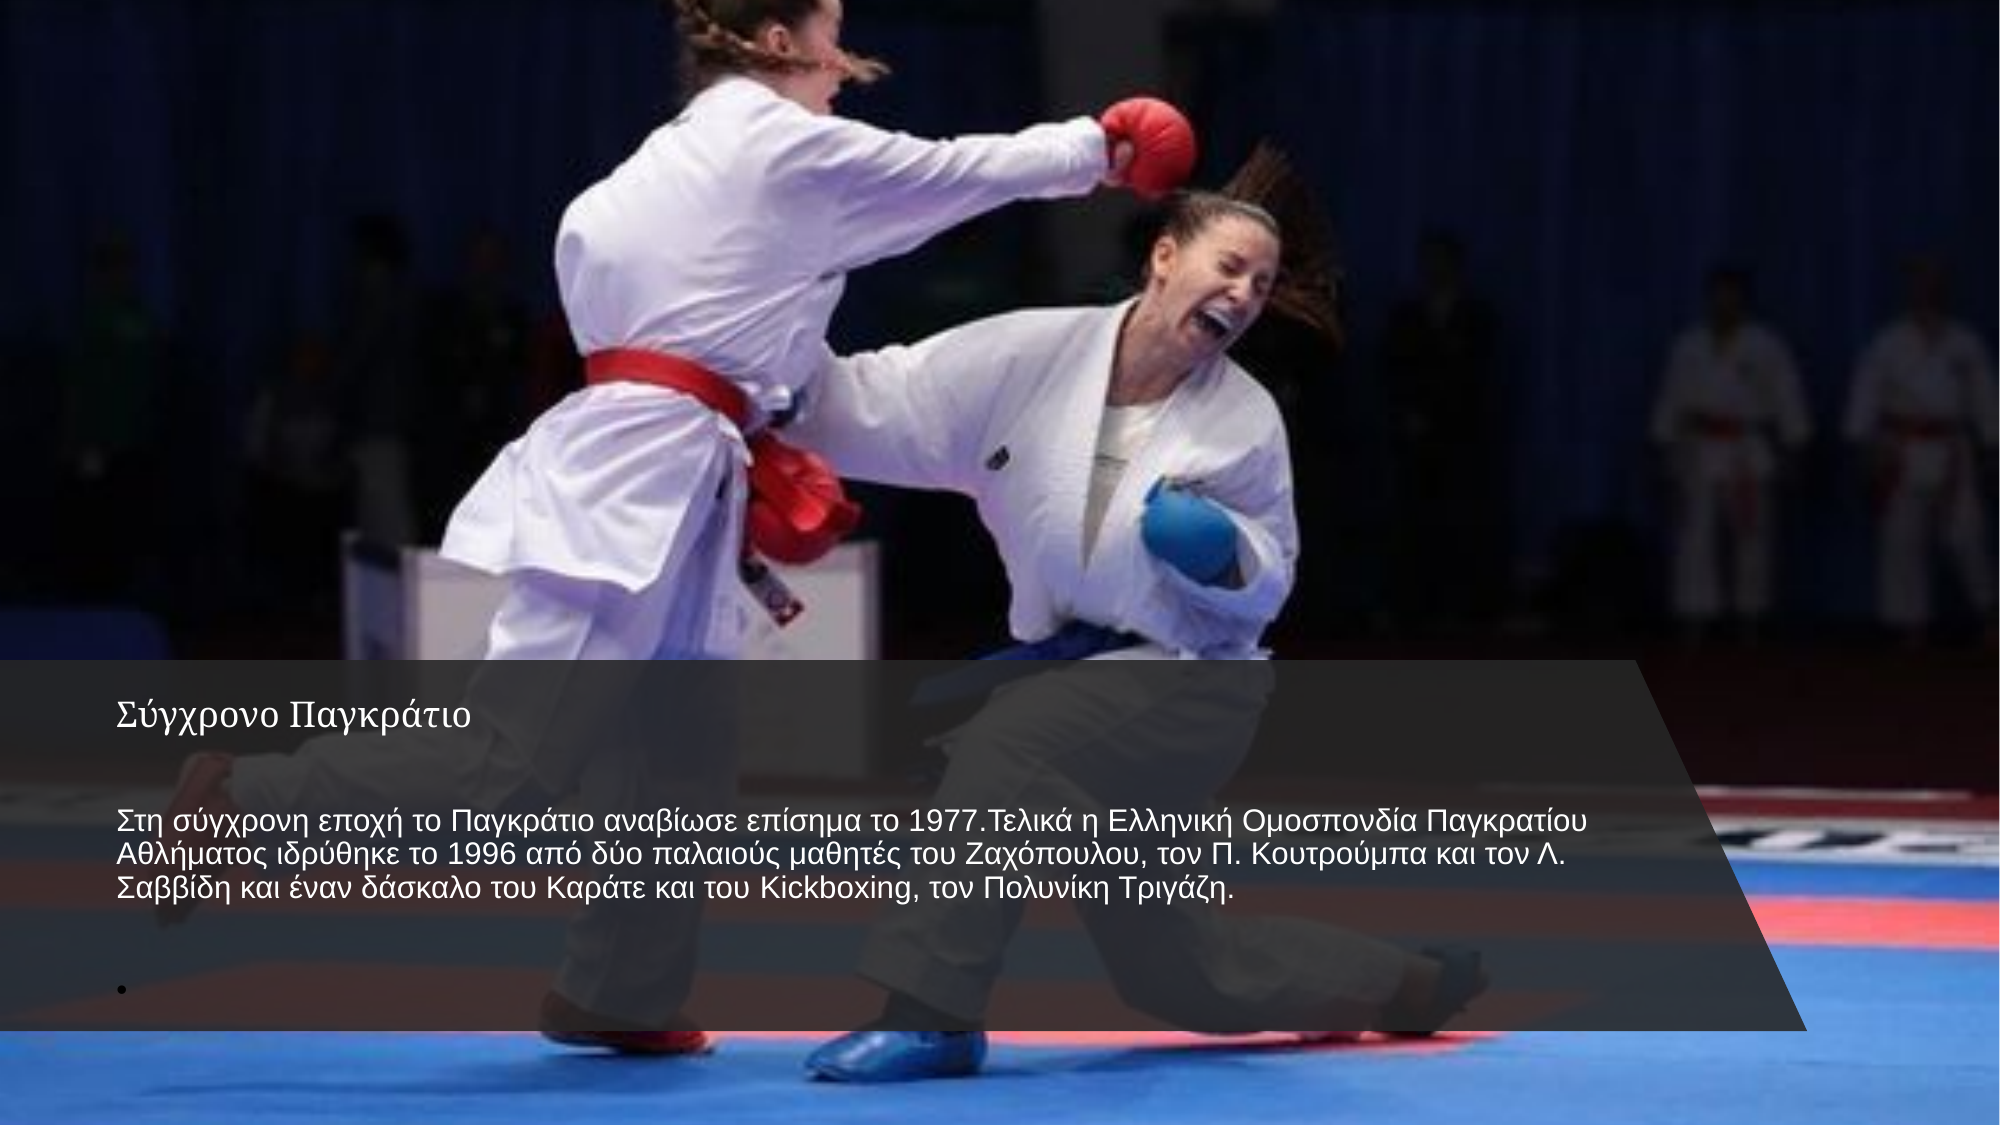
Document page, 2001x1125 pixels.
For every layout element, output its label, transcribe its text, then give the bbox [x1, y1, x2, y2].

title Σύγχρονο Παγκράτιο [101, 686, 1622, 789]
text_box [0, 660, 1808, 1032]
picture [0, 0, 2000, 1125]
list Στη σύγχρονη εποχή το Παγκράτιο αναβίωσε επίσημα το 1977.Τελικά η Ελληνική Ομοσπονδία Παγκρατίου Αθλήματος ιδρύθηκε το 1996 από δύο παλαιούς μαθητές του Ζαχόπουλου, τον Π. Κουτρούμπα και τον Λ. Σαββίδη και έναν δάσκαλο του Καράτε και του Kickboxing, τον Πολυνίκη Τριγάζη. [101, 796, 1671, 1002]
